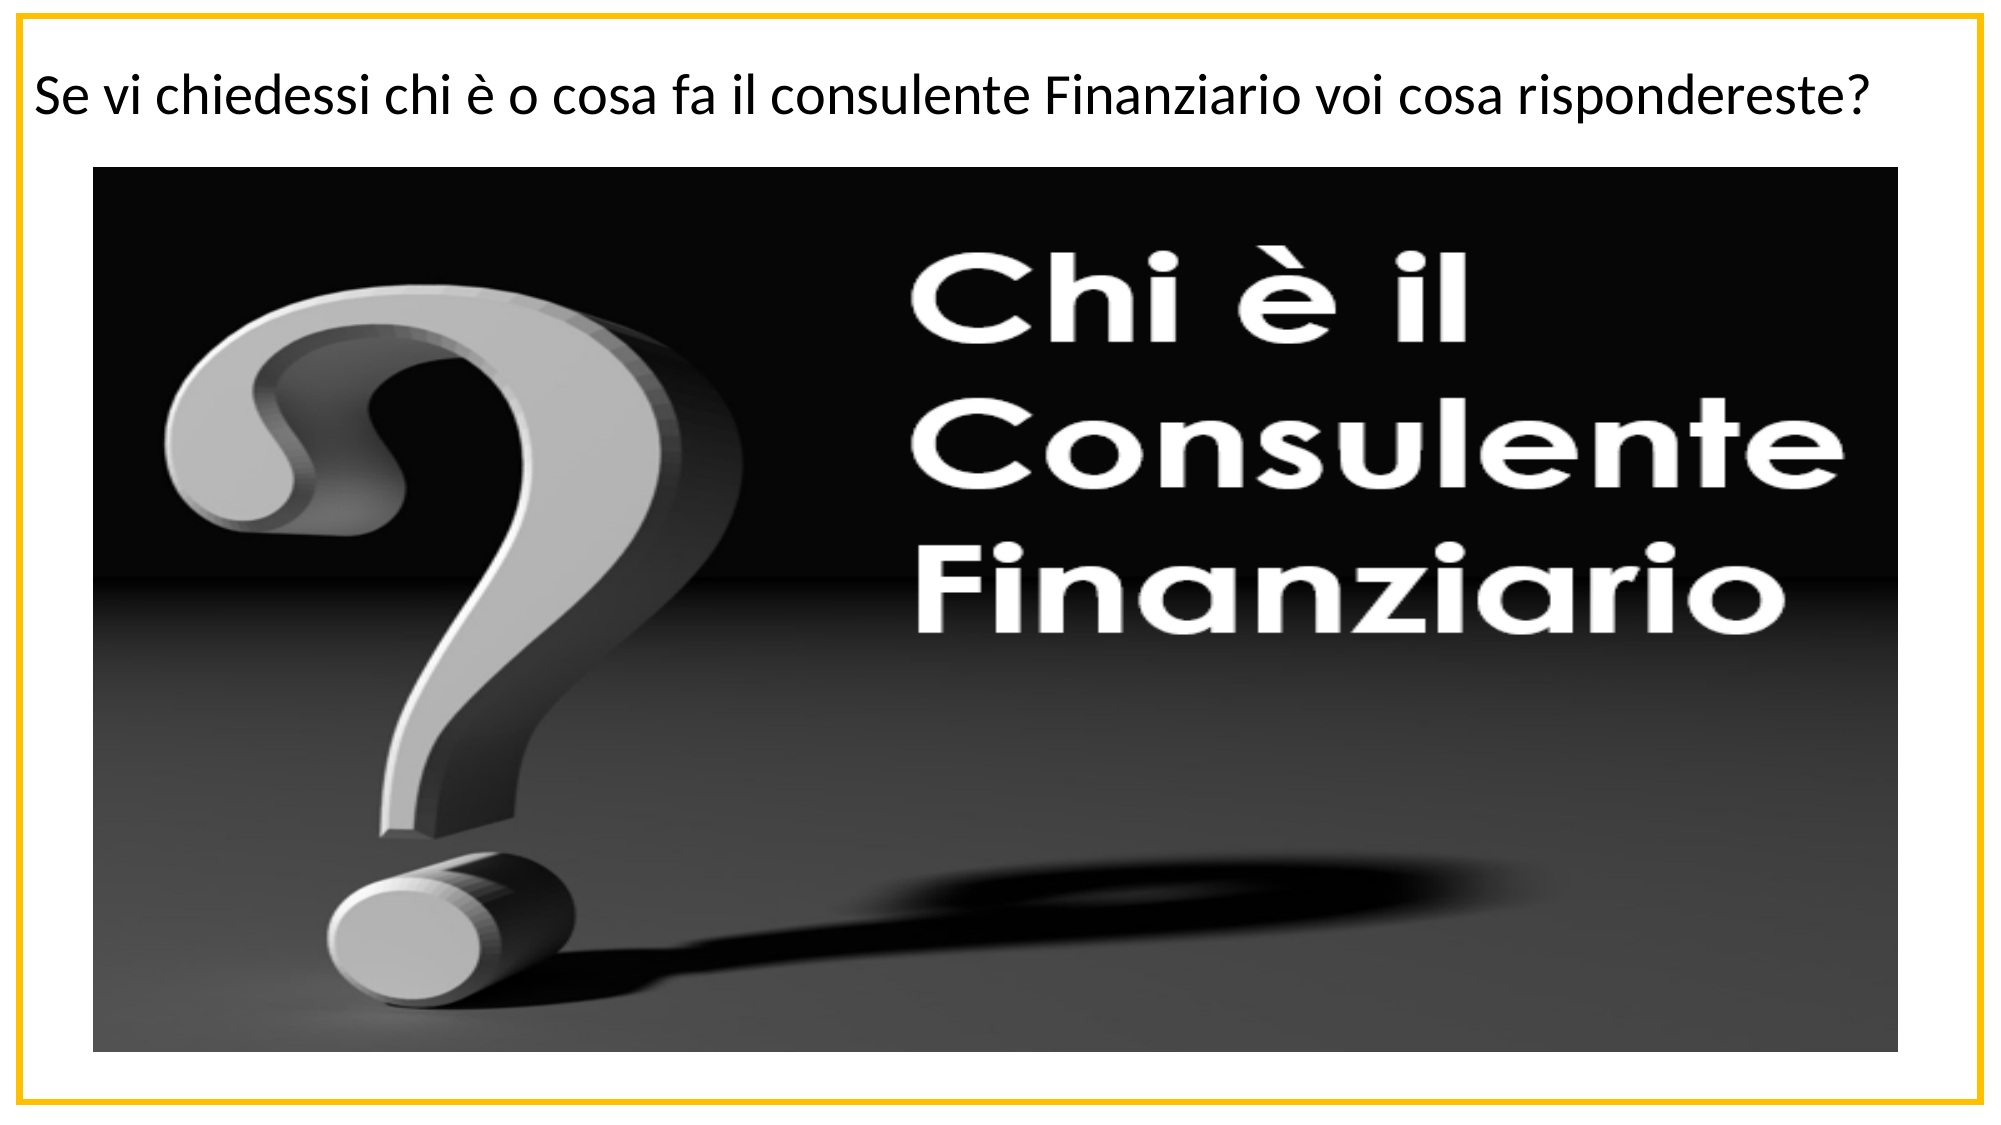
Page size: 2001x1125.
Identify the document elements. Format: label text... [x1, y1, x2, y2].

picture [93, 167, 1898, 1052]
text_box Se vi chiedessi chi è o cosa fa il consulente Finanziario voi cosa rispondereste? [19, 16, 1981, 1103]
